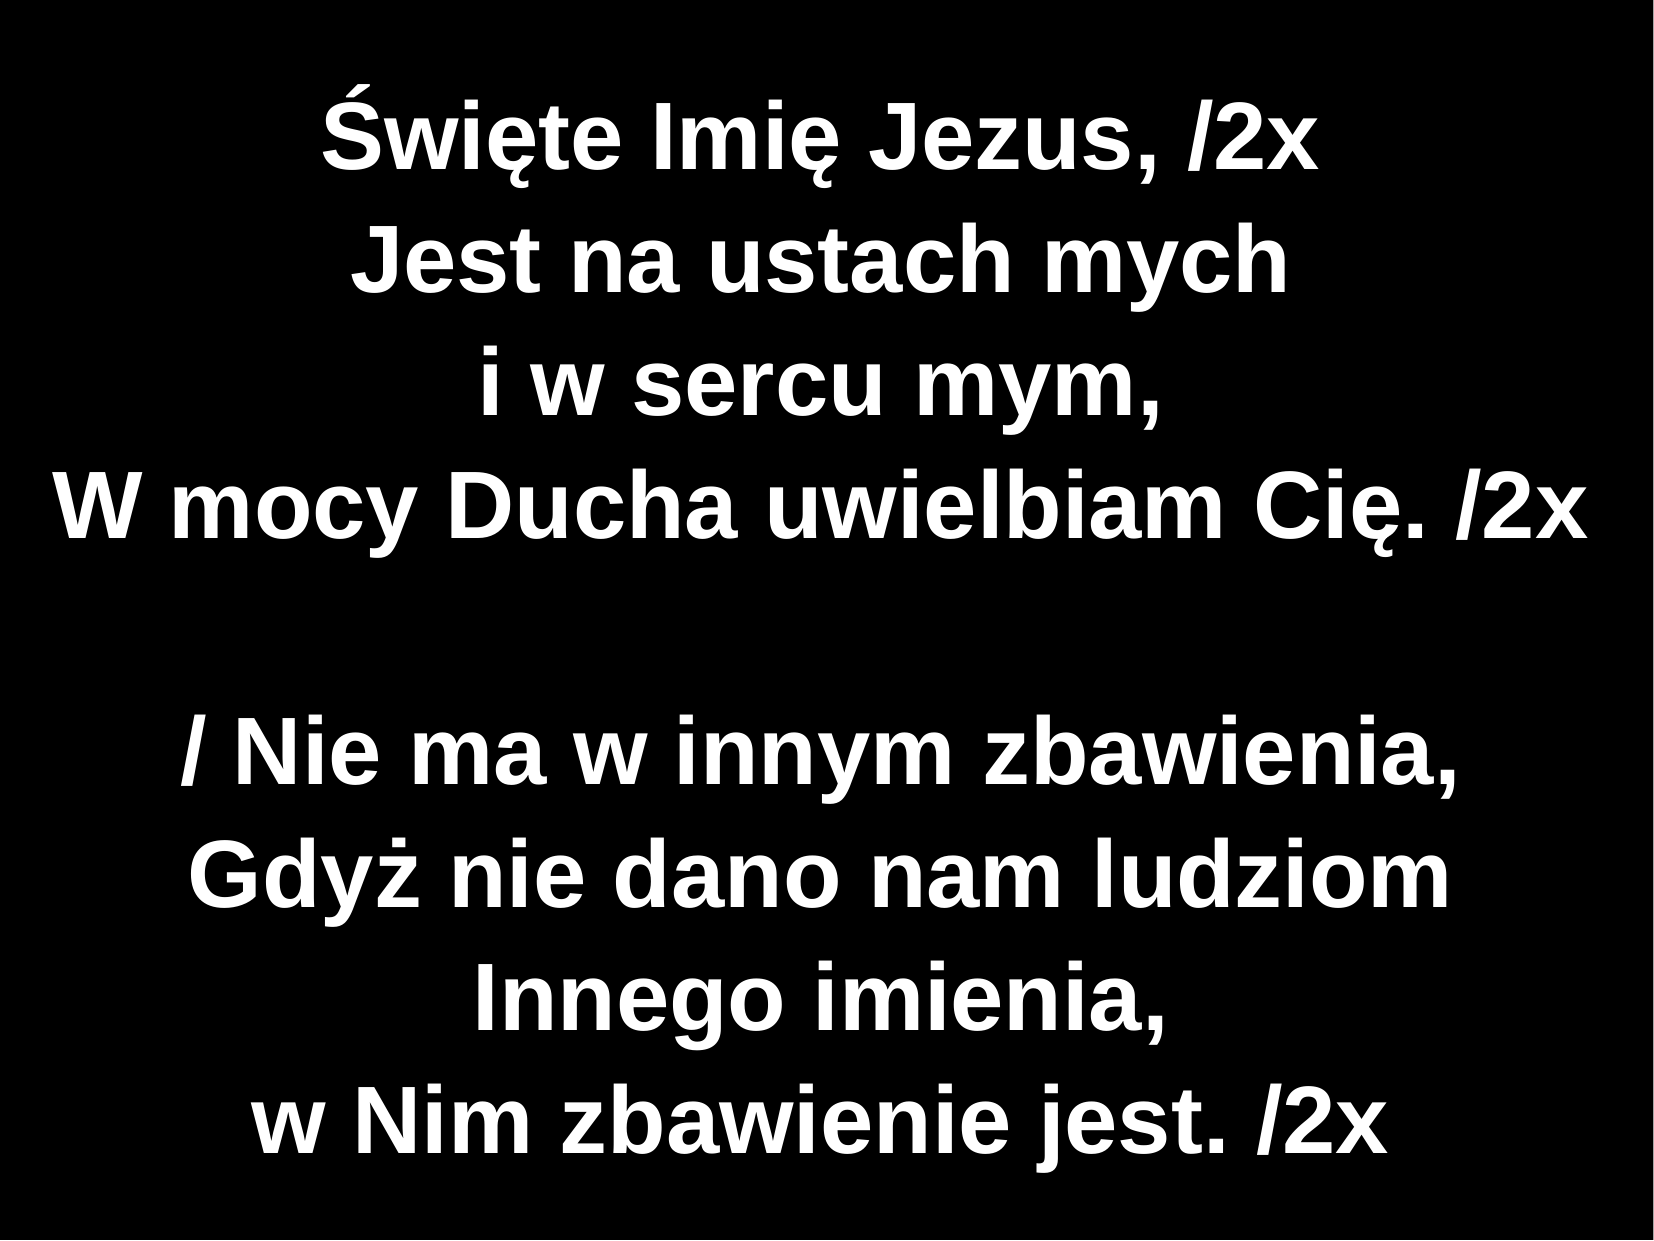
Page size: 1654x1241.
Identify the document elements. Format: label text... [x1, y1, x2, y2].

subtitle Święte Imię Jezus, /2x Jest na ustach mych i w sercu mym, W mocy Ducha uwielbiam Cię. /2x / Nie ma w innym zbawienia, Gdyż nie dano nam ludziom Innego imienia, w Nim zbawienie jest. /2x [0, 0, 1642, 1241]
